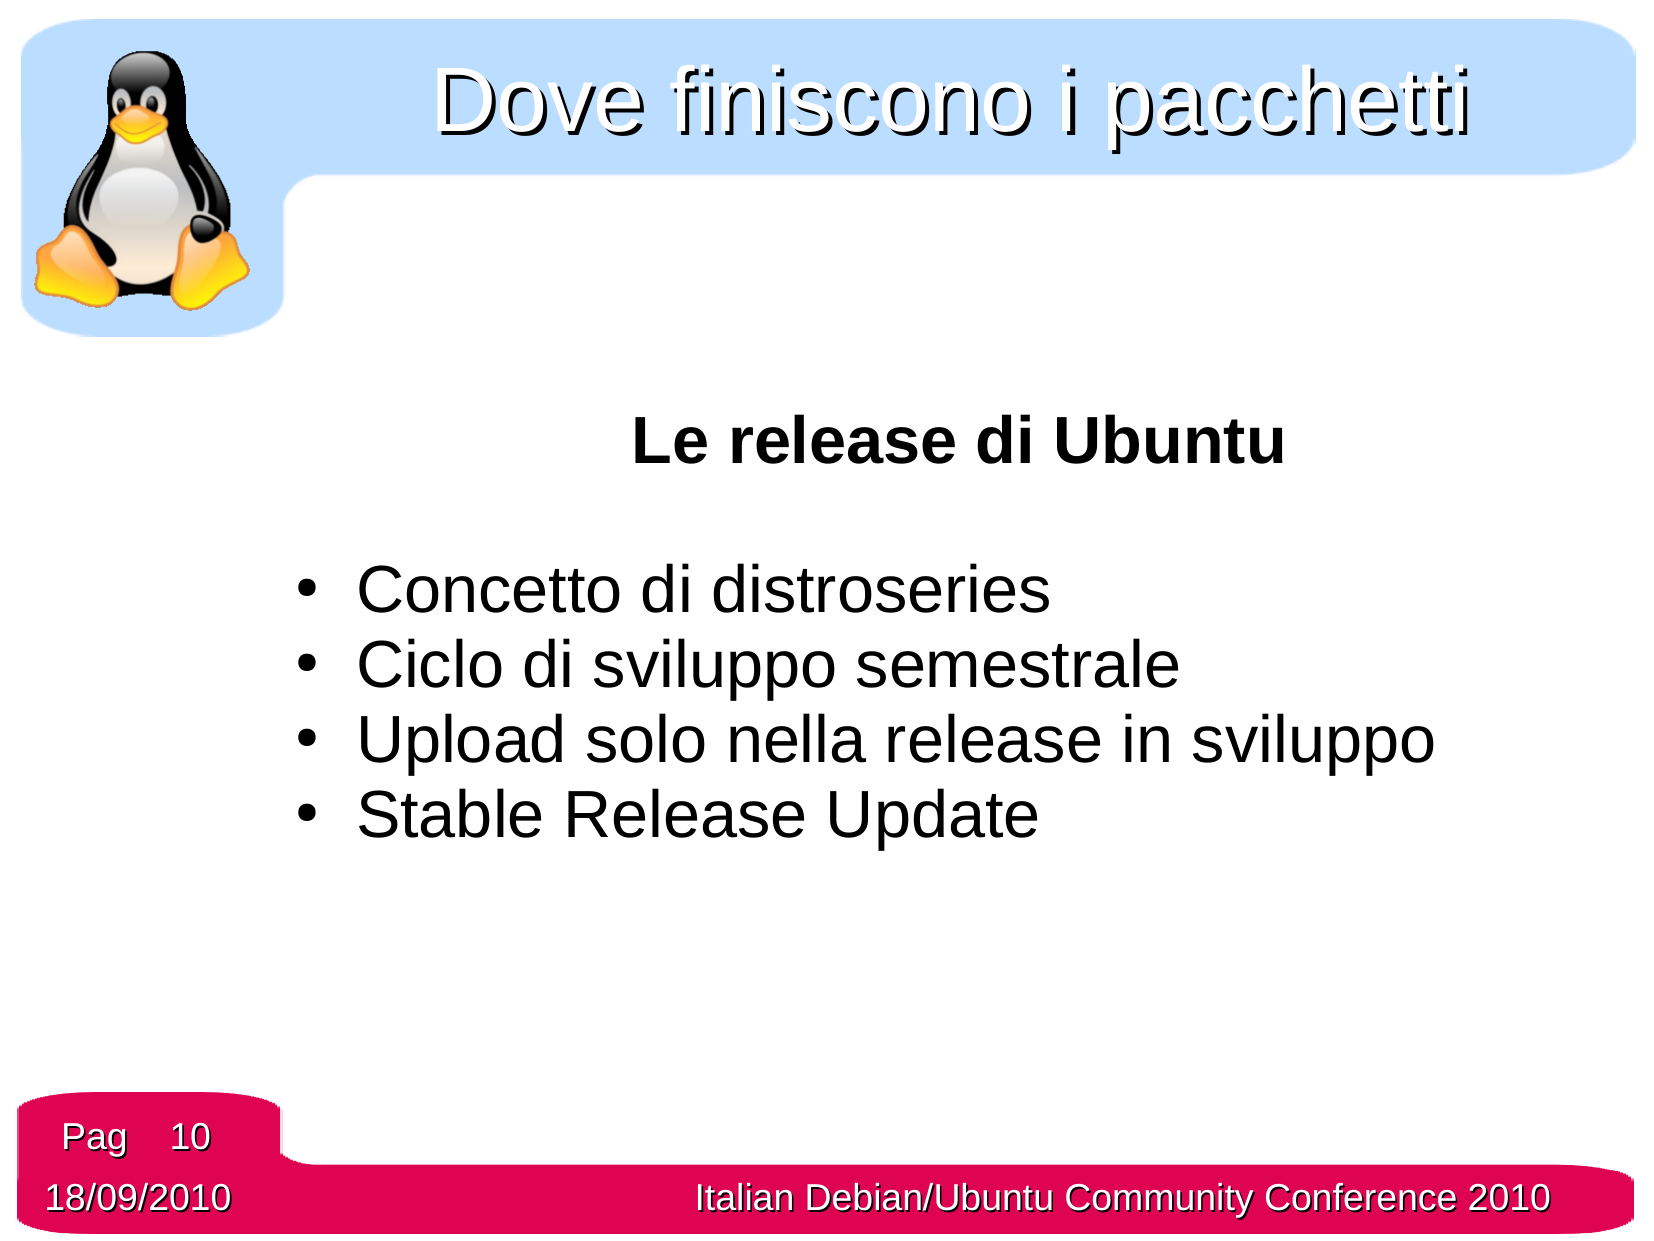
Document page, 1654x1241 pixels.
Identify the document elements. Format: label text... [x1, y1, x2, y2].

picture [21, 19, 1636, 337]
text_box 18/09/2010 [29, 1169, 296, 1241]
text_box Italian Debian/Ubuntu Community Conference 2010 [680, 1169, 1566, 1241]
subtitle Le release di Ubuntu Concetto di distroseries Ciclo di sviluppo semestrale Upload solo nella release in sviluppo Stable Release Update [295, 206, 1625, 1123]
text_box Pag <numero> [46, 1108, 266, 1182]
picture [17, 1092, 1634, 1234]
title Dove finiscono i pacchetti [265, 3, 1636, 196]
